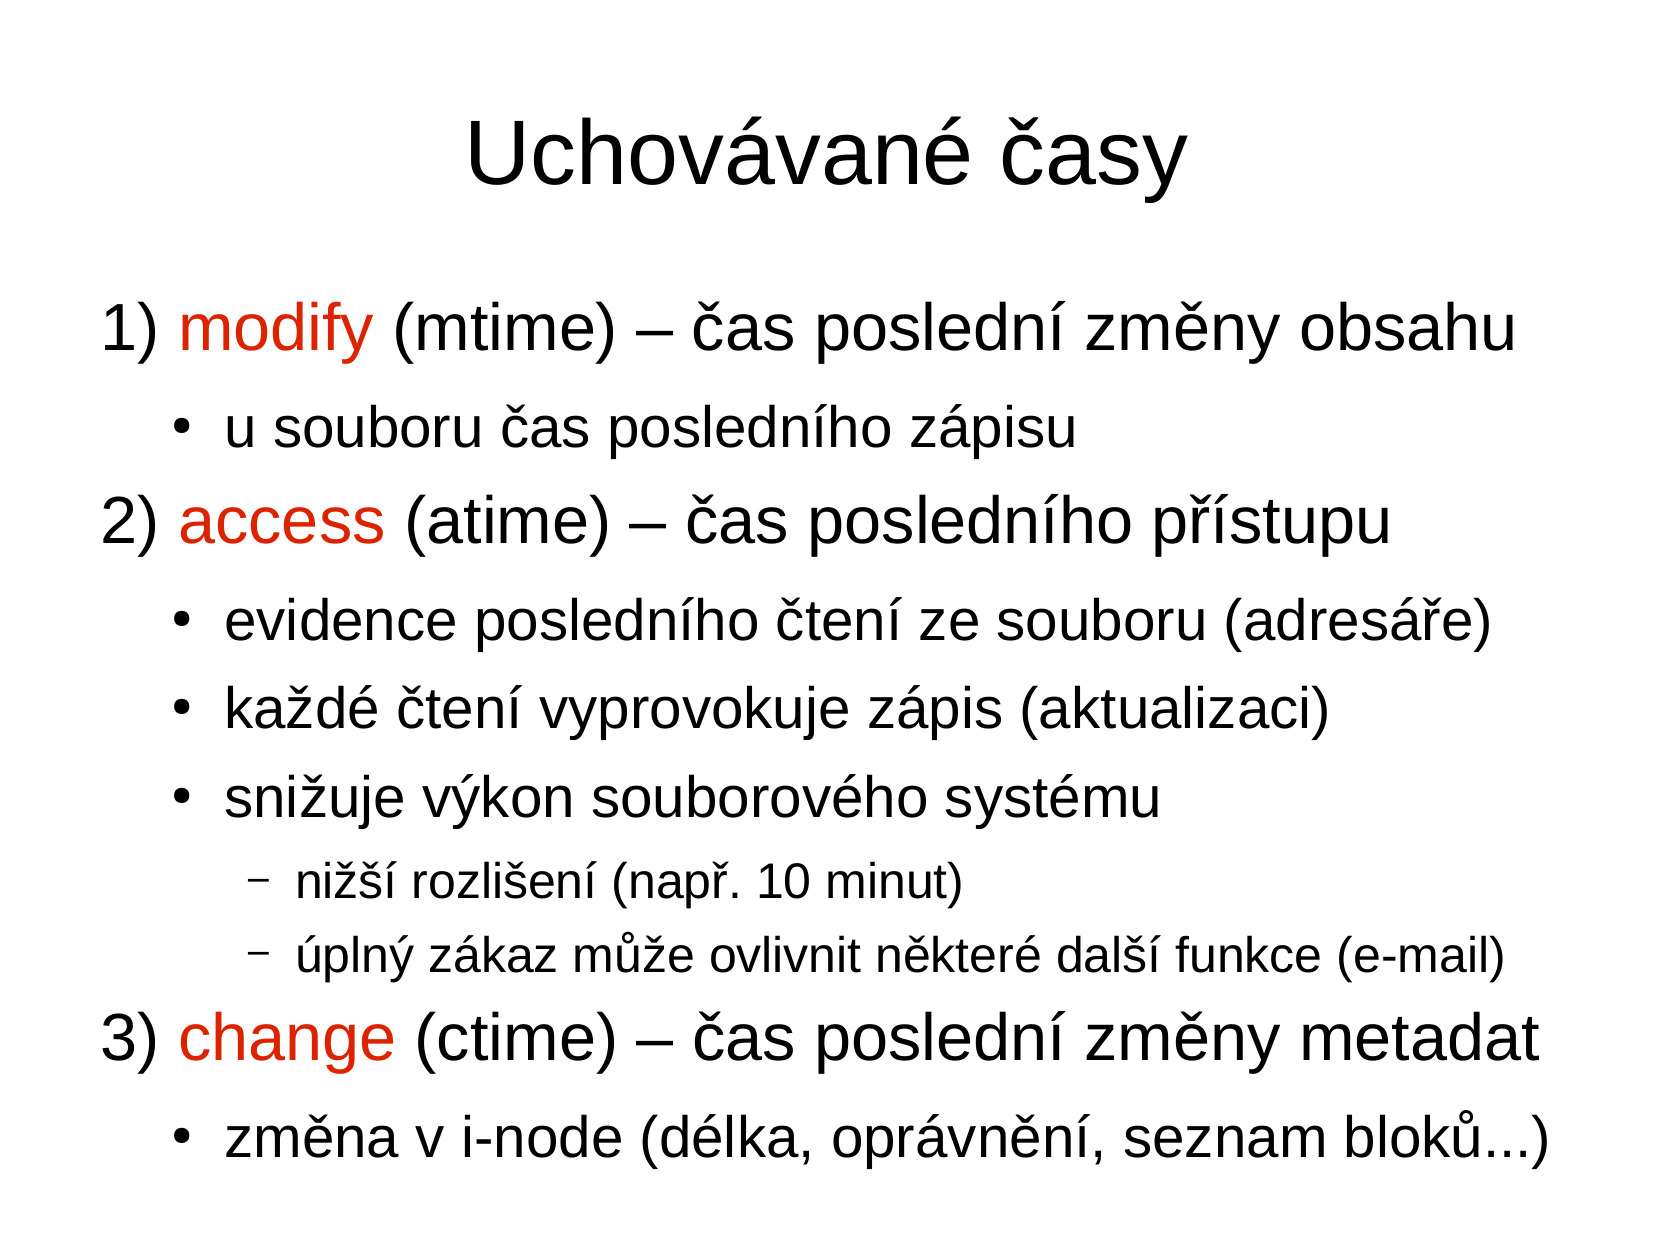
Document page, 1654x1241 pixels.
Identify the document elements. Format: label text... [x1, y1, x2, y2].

list modify (mtime) – čas poslední změny obsahu u souboru čas posledního zápisu access (atime) – čas posledního přístupu evidence posledního čtení ze souboru (adresáře) každé čtení vyprovokuje zápis (aktualizaci) snižuje výkon souborového systému nižší rozlišení (např. 10 minut) úplný zákaz může ovlivnit některé další funkce (e-mail) change (ctime) – čas poslední změny metadat změna v i-node (délka, oprávnění, seznam bloků...) [82, 290, 1571, 1170]
title Uchovávané časy [82, 56, 1571, 250]
